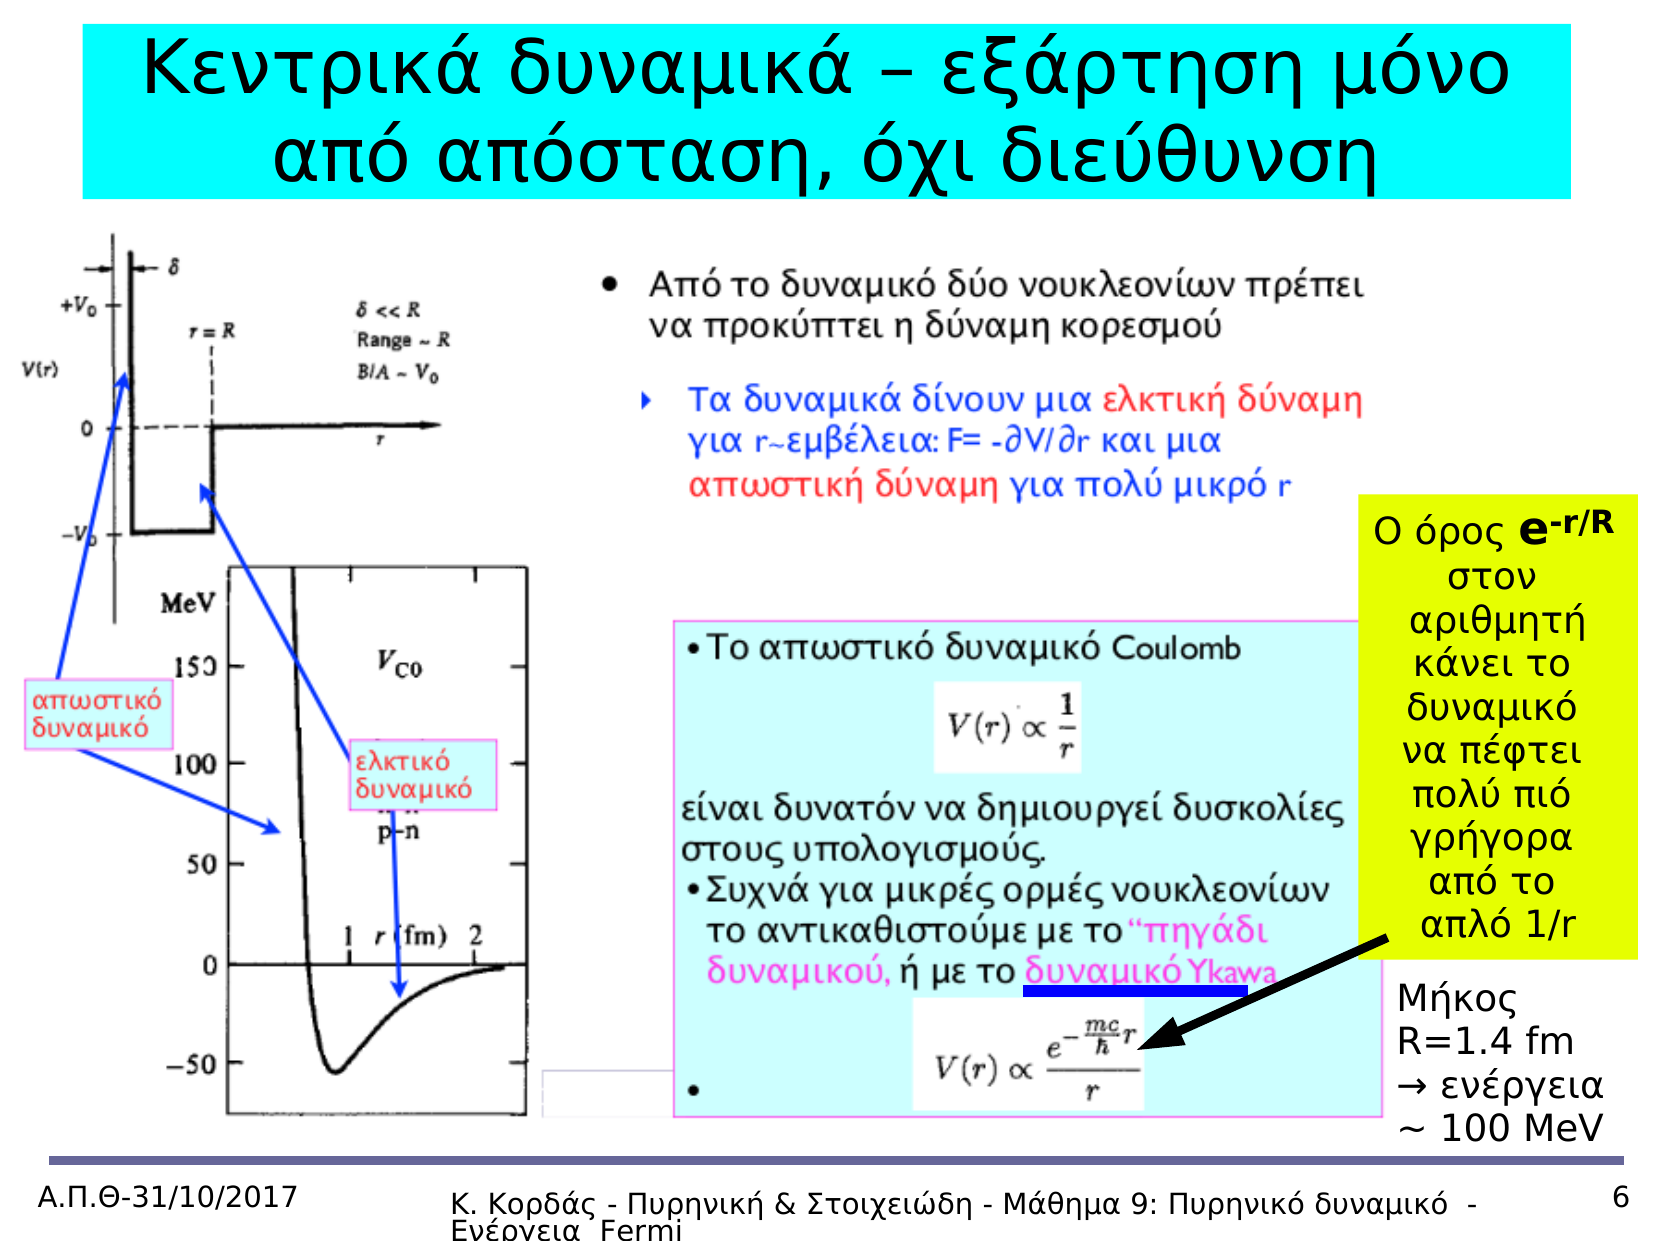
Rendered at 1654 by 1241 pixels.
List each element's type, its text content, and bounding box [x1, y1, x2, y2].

picture [19, 221, 1424, 1123]
text_box Ο όρος e-r/R στον αριθμητή κάνει το δυναμικό να πέφτει πολύ πιό γρήγορα από το απλό 1/r [1358, 494, 1638, 960]
text_box Μήκος R=1.4 fm → ενέργεια ~ 100 MeV [1381, 969, 1632, 1160]
title Κεντρικά δυναμικά – εξάρτηση μόνο από απόσταση, όχι διεύθυνση [82, 23, 1571, 200]
